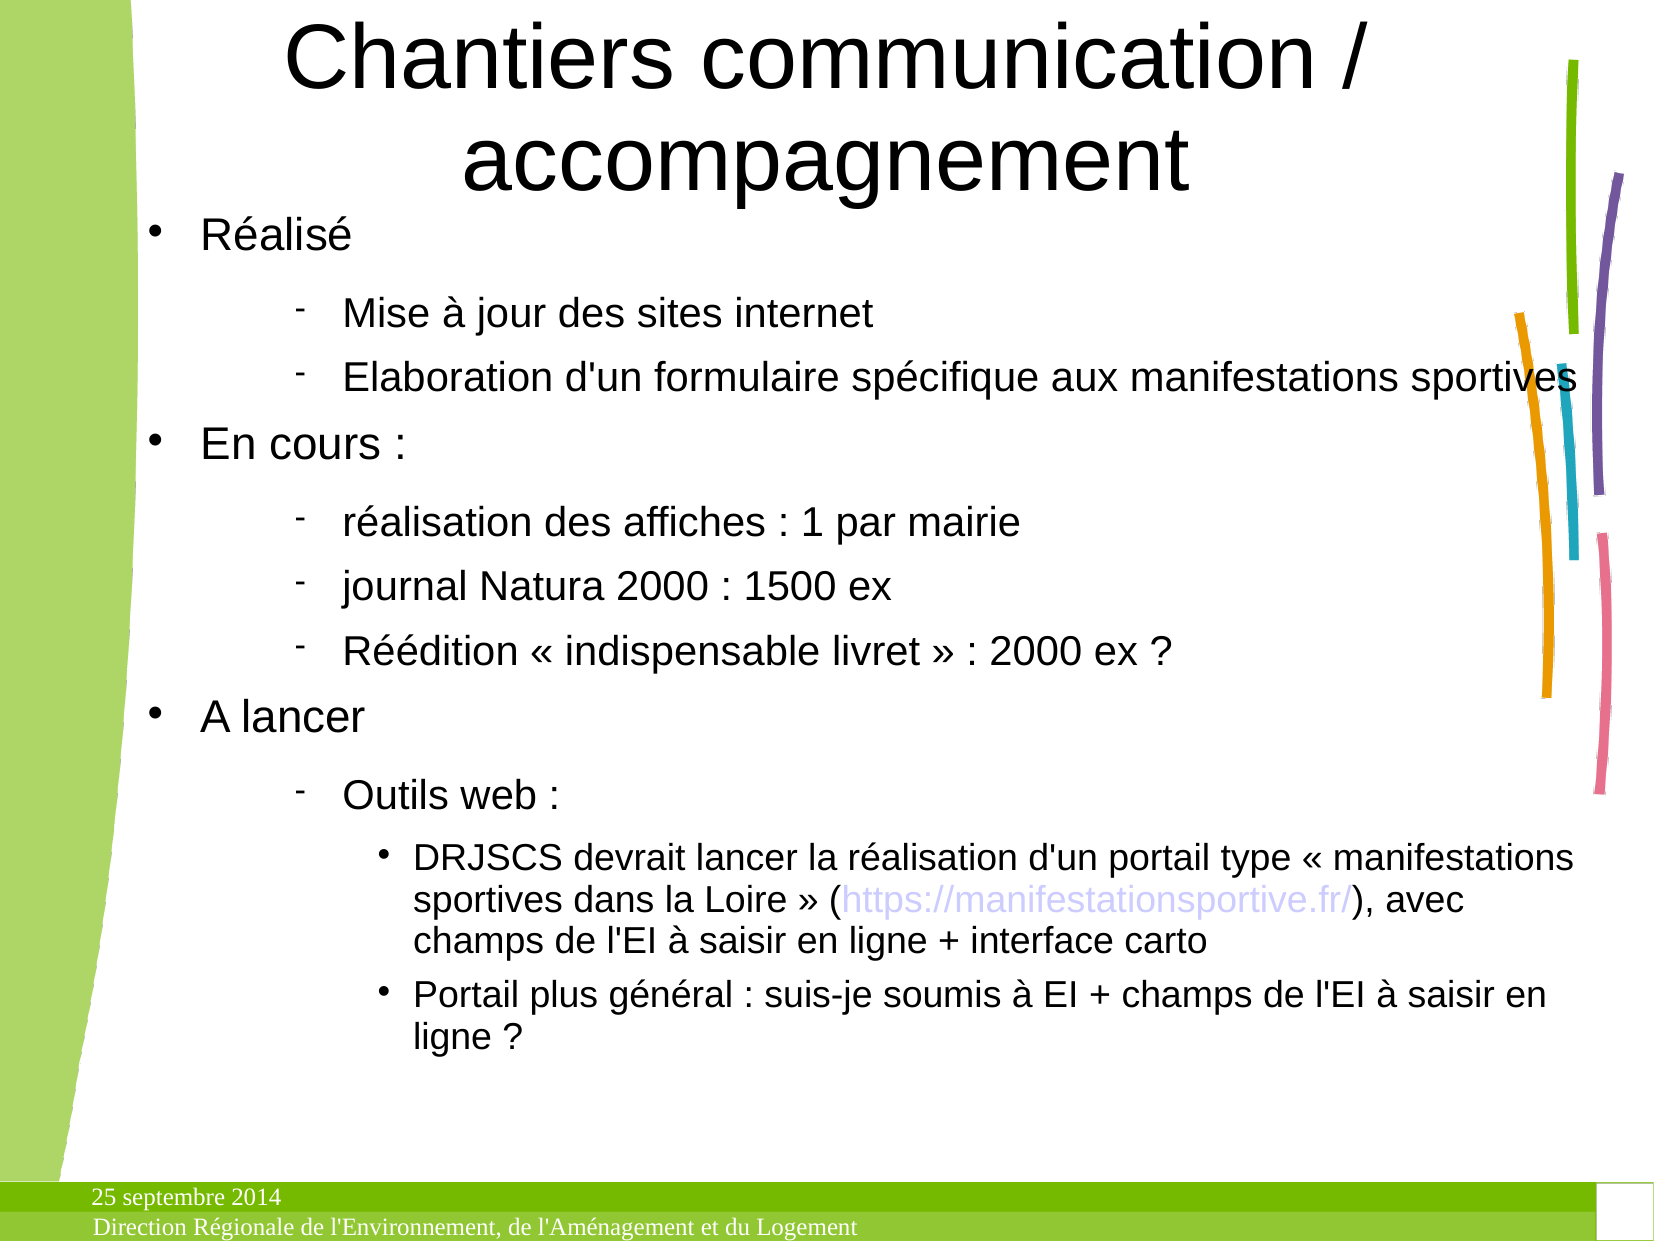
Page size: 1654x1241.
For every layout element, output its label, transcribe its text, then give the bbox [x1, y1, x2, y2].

picture [0, 0, 1654, 1241]
list Réalisé Mise à jour des sites internet Elaboration d'un formulaire spécifique aux manifestations sportives En cours : réalisation des affiches : 1 par mairie journal Natura 2000 : 1500 ex Réédition « indispensable livret » : 2000 ex ? A lancer Outils web : DRJSCS devrait lancer la réalisation d'un portail type « manifestations sportives dans la Loire » (https://manifestationsportive.fr/), avec champs de l'EI à saisir en ligne + interface carto Portail plus général : suis-je soumis à EI + champs de l'EI à saisir en ligne ? [129, 206, 1595, 1193]
title Chantiers communication / accompagnement [82, 0, 1571, 212]
picture [197, 1195, 202, 1204]
picture [147, 1195, 152, 1204]
